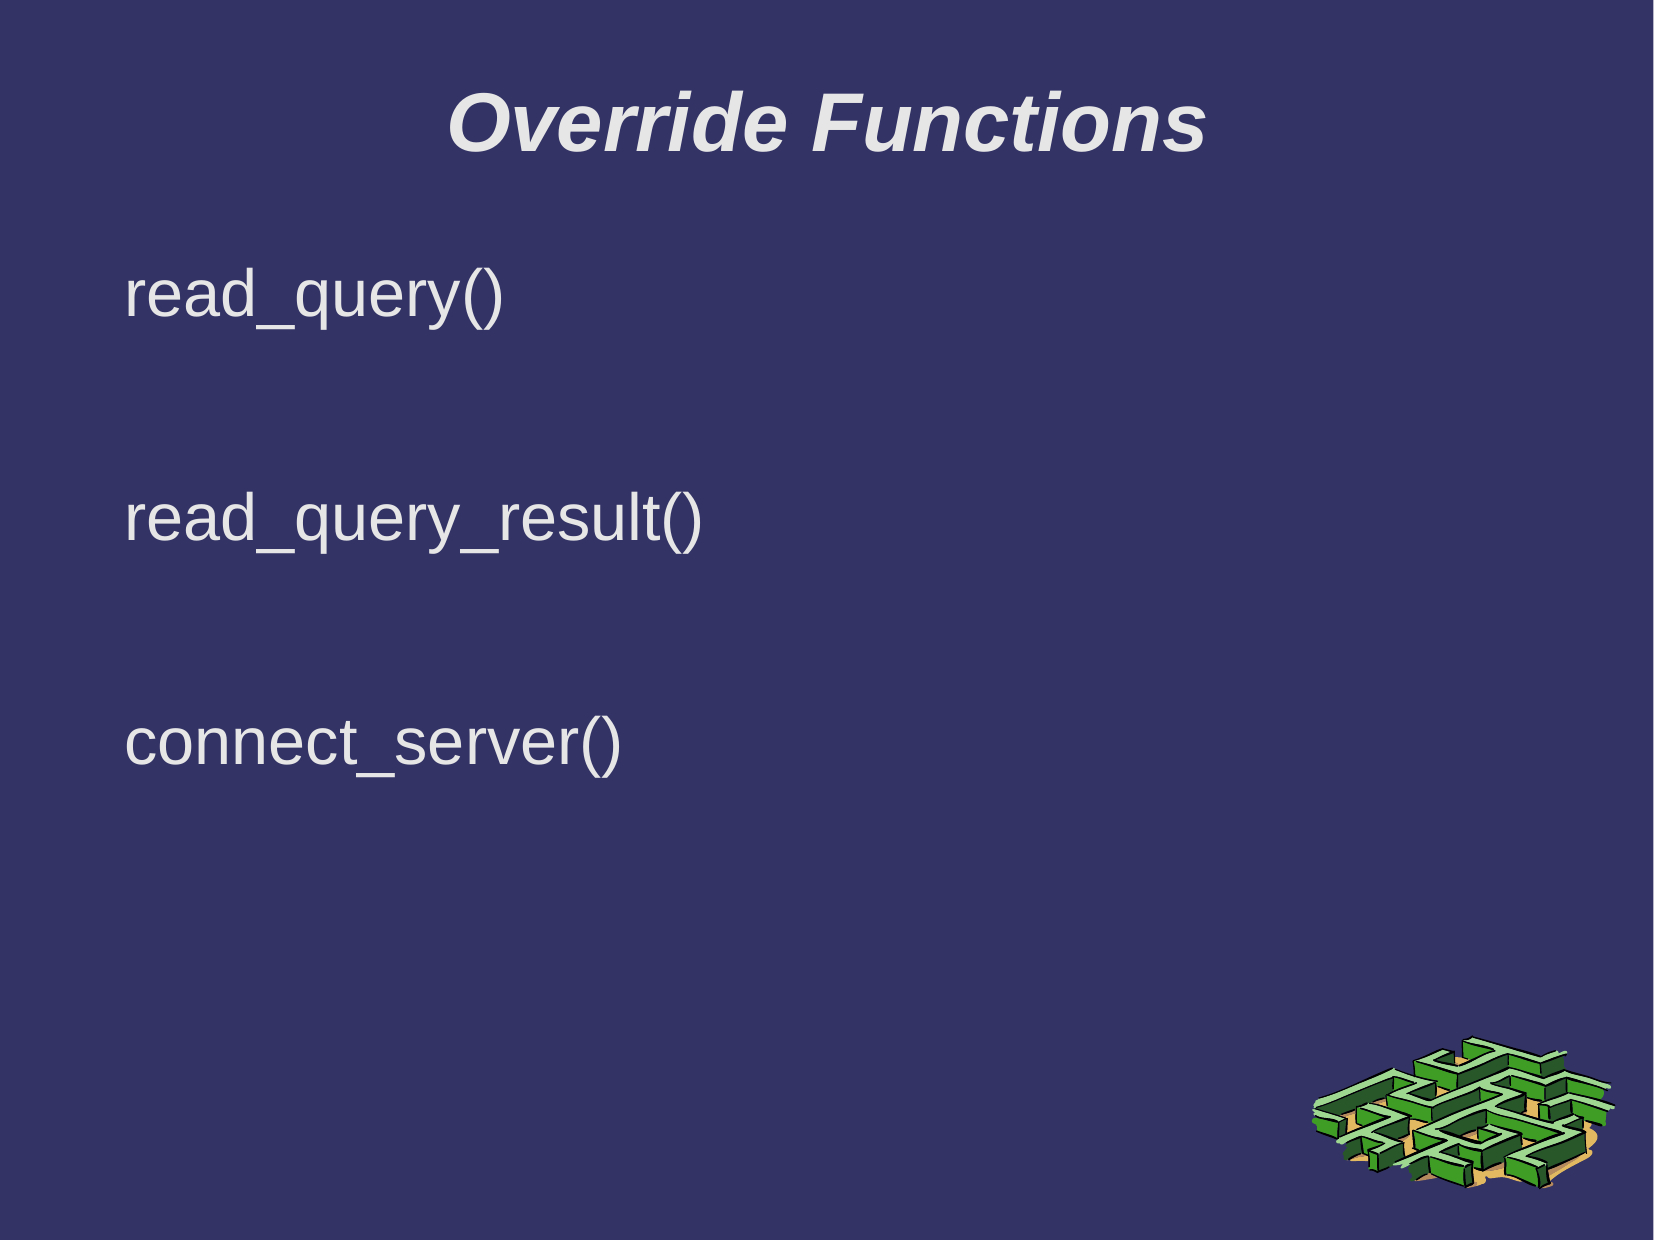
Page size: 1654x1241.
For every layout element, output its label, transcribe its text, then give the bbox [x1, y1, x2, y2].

list read_query() read_query_result() connect_server() [112, 180, 1504, 963]
title Override Functions [121, 19, 1534, 227]
